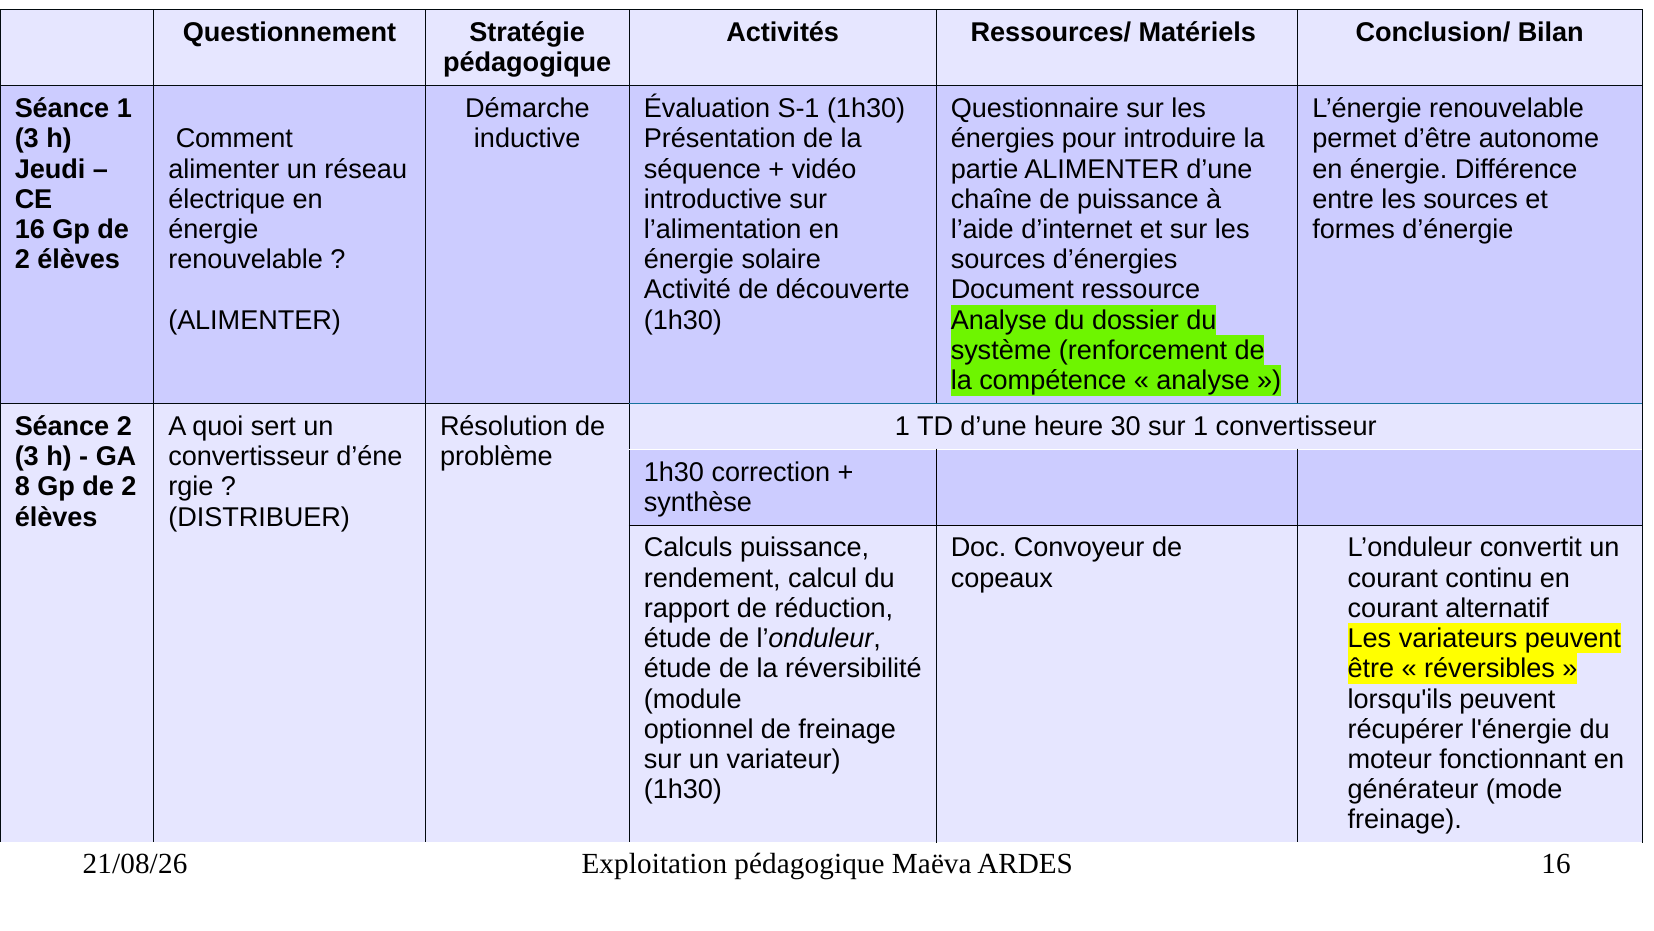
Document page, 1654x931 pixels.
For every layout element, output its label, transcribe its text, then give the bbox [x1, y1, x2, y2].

table_header Conclusion/ Bilan [1298, 10, 1642, 85]
title Déroulement de la séquence [106, 0, 1595, 9]
table_cell Séance 1 (3 h) Jeudi – CE 16 Gp de 2 élèves [1, 86, 153, 403]
table_cell L’onduleur convertit un courant continu en courant alternatif Les variateurs peuvent être « réversibles » lorsqu'ils peuvent récupérer l'énergie du moteur fonctionnant en générateur (mode freinage). [1298, 526, 1642, 842]
table_cell Doc. Convoyeur de copeaux [937, 526, 1297, 842]
table_cell Séance 2 (3 h) - GA 8 Gp de 2 élèves [1, 404, 153, 842]
table_cell 1h30 correction + synthèse [630, 450, 936, 525]
table_cell Évaluation S-1 (1h30) Présentation de la séquence + vidéo introductive sur l’alimentation en énergie solaire Activité de découverte (1h30) [630, 86, 936, 403]
table_header Activités [630, 10, 936, 85]
table_cell Calculs puissance, rendement, calcul du rapport de réduction, étude de l’onduleur, étude de la réversibilité (module optionnel de freinage sur un variateur) (1h30) [630, 526, 936, 842]
table_cell Démarche inductive [426, 86, 629, 403]
table_header [1, 10, 153, 85]
table_cell 1 TD d’une heure 30 sur 1 convertisseur [630, 404, 1642, 449]
table_cell Résolution de problème [426, 404, 629, 842]
table_header Stratégie pédagogique [426, 10, 629, 85]
table_cell A quoi sert un convertisseur d’énergie ? (DISTRIBUER) [154, 404, 425, 842]
table_cell [1298, 450, 1642, 525]
table_cell Questionnaire sur les énergies pour introduire la partie ALIMENTER d’une chaîne de puissance à l’aide d’internet et sur les sources d’énergies Document ressource Analyse du dossier du système (renforcement de la compétence « analyse ») [937, 86, 1297, 403]
table_cell Comment alimenter un réseau électrique en énergie renouvelable ? (ALIMENTER) [154, 86, 425, 403]
table_cell L’énergie renouvelable permet d’être autonome en énergie. Différence entre les sources et formes d’énergie [1298, 86, 1642, 403]
table_cell [937, 450, 1297, 525]
table_header Questionnement [154, 10, 425, 85]
table_header Ressources/ Matériels [937, 10, 1297, 85]
